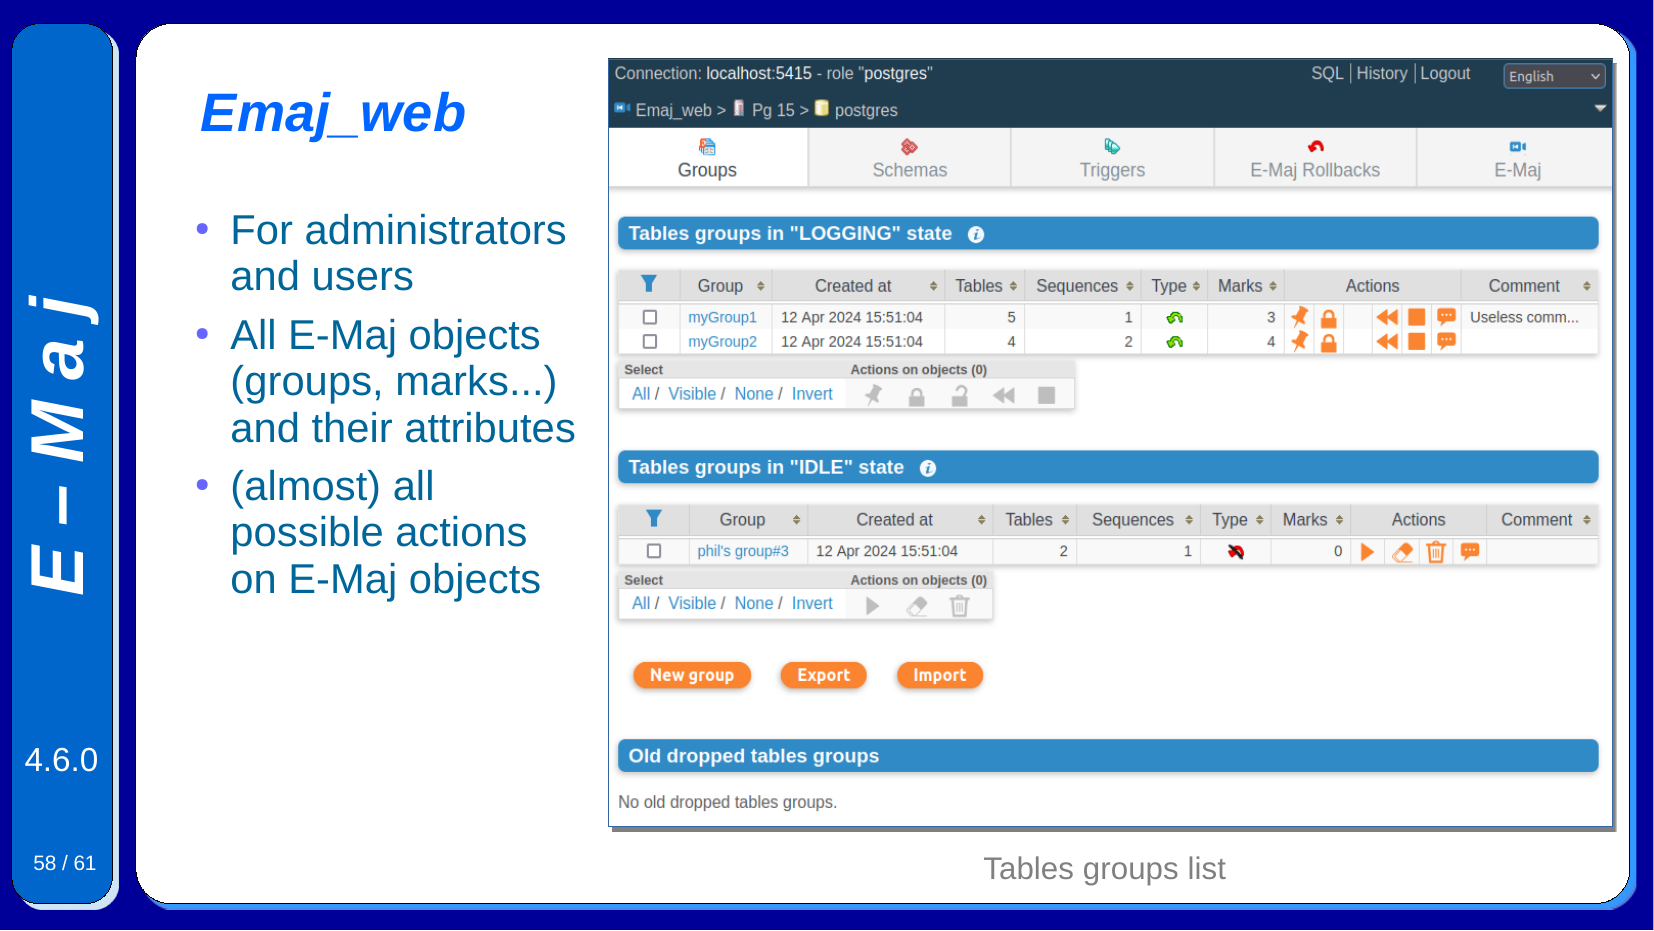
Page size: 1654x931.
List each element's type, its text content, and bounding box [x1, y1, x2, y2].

text_box Tables groups list [968, 844, 1247, 895]
list For administrators and users All E-Maj objects (groups, marks...) and their attributes (almost) all possible actions on E-Maj objects [177, 206, 579, 697]
picture [608, 58, 1613, 827]
title Emaj_web [200, 34, 1575, 191]
